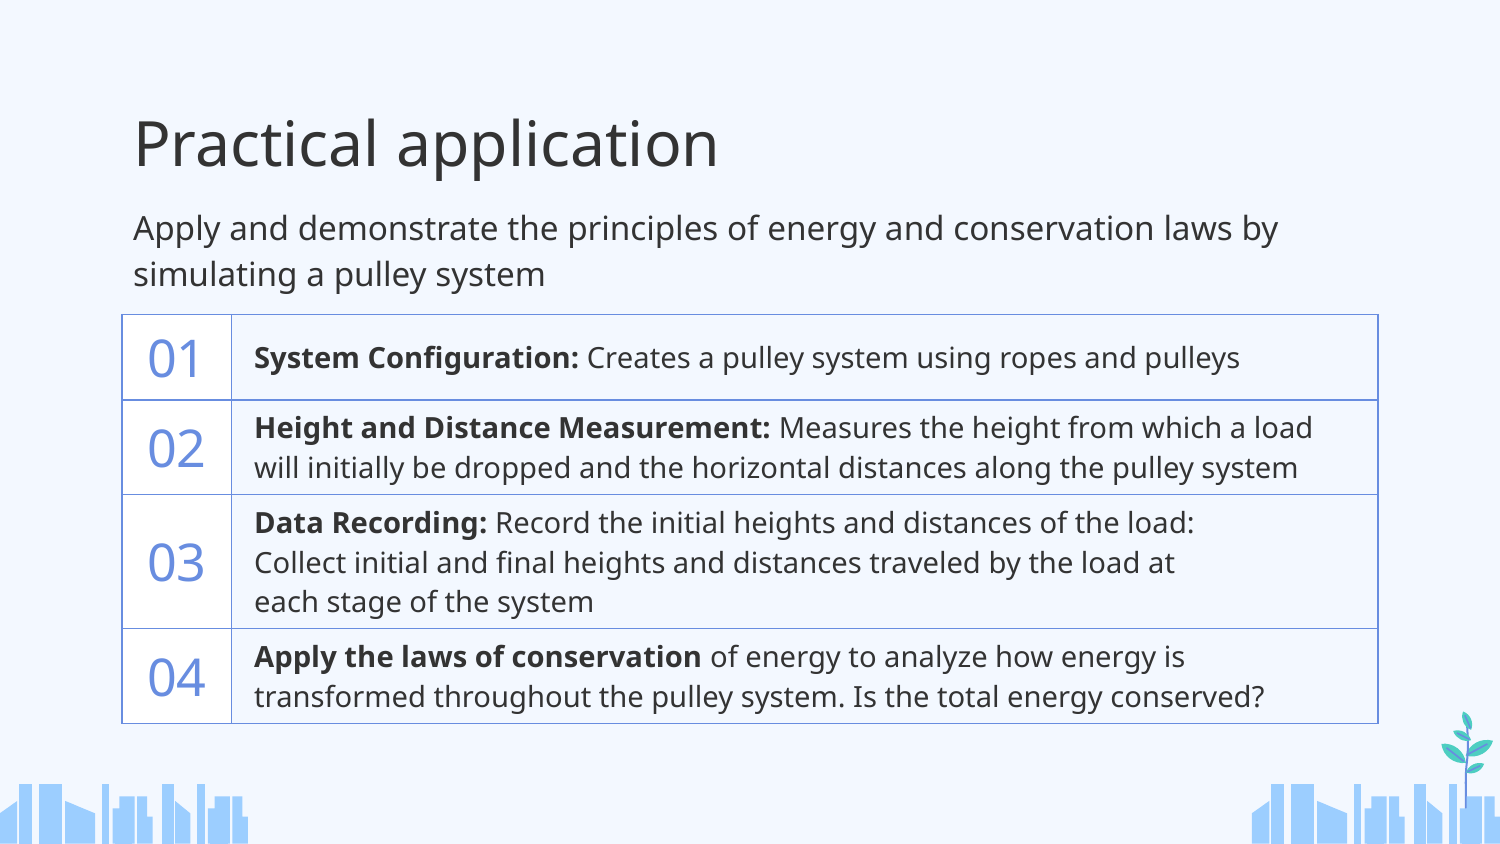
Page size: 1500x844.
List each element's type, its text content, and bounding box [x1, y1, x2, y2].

table_cell 02 [123, 401, 231, 494]
table_header System Configuration: Creates a pulley system using ropes and pulleys [232, 315, 1377, 399]
table_cell Data Recording: Record the initial heights and distances of the load: Collect initial and final heights and distances traveled by the load at each stage of the system [232, 495, 1377, 628]
table_cell Apply the laws of conservation of energy to analyze how energy is transformed throughout the pulley system. Is the total energy conserved? [232, 629, 1377, 723]
text_box Apply and demonstrate the principles of energy and conservation laws by simulating a pulley system [118, 186, 1382, 281]
table_cell 04 [123, 629, 231, 723]
table_header 01 [123, 315, 231, 399]
title Practical application [118, 88, 1382, 183]
table_cell 03 [123, 495, 231, 628]
table_cell Height and Distance Measurement: Measures the height from which a load will initially be dropped and the horizontal distances along the pulley system [232, 401, 1377, 494]
